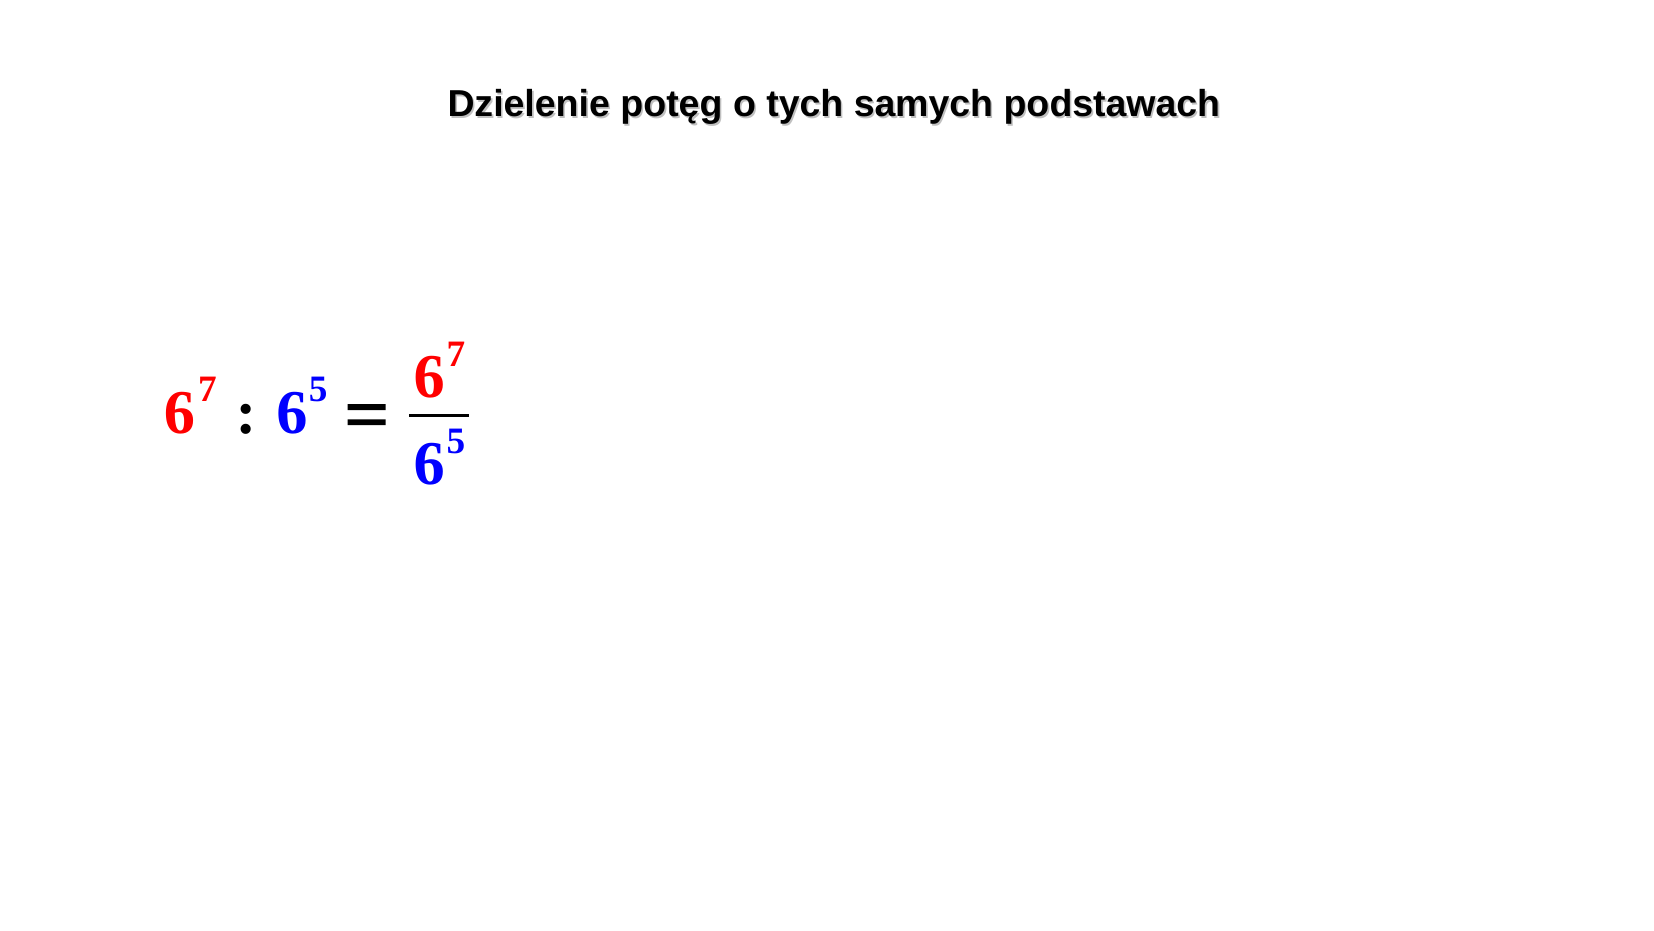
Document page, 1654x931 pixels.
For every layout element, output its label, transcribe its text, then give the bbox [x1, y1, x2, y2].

text_box Dzielenie potęg o tych samych podstawach [432, 75, 1261, 136]
chart [157, 333, 479, 498]
